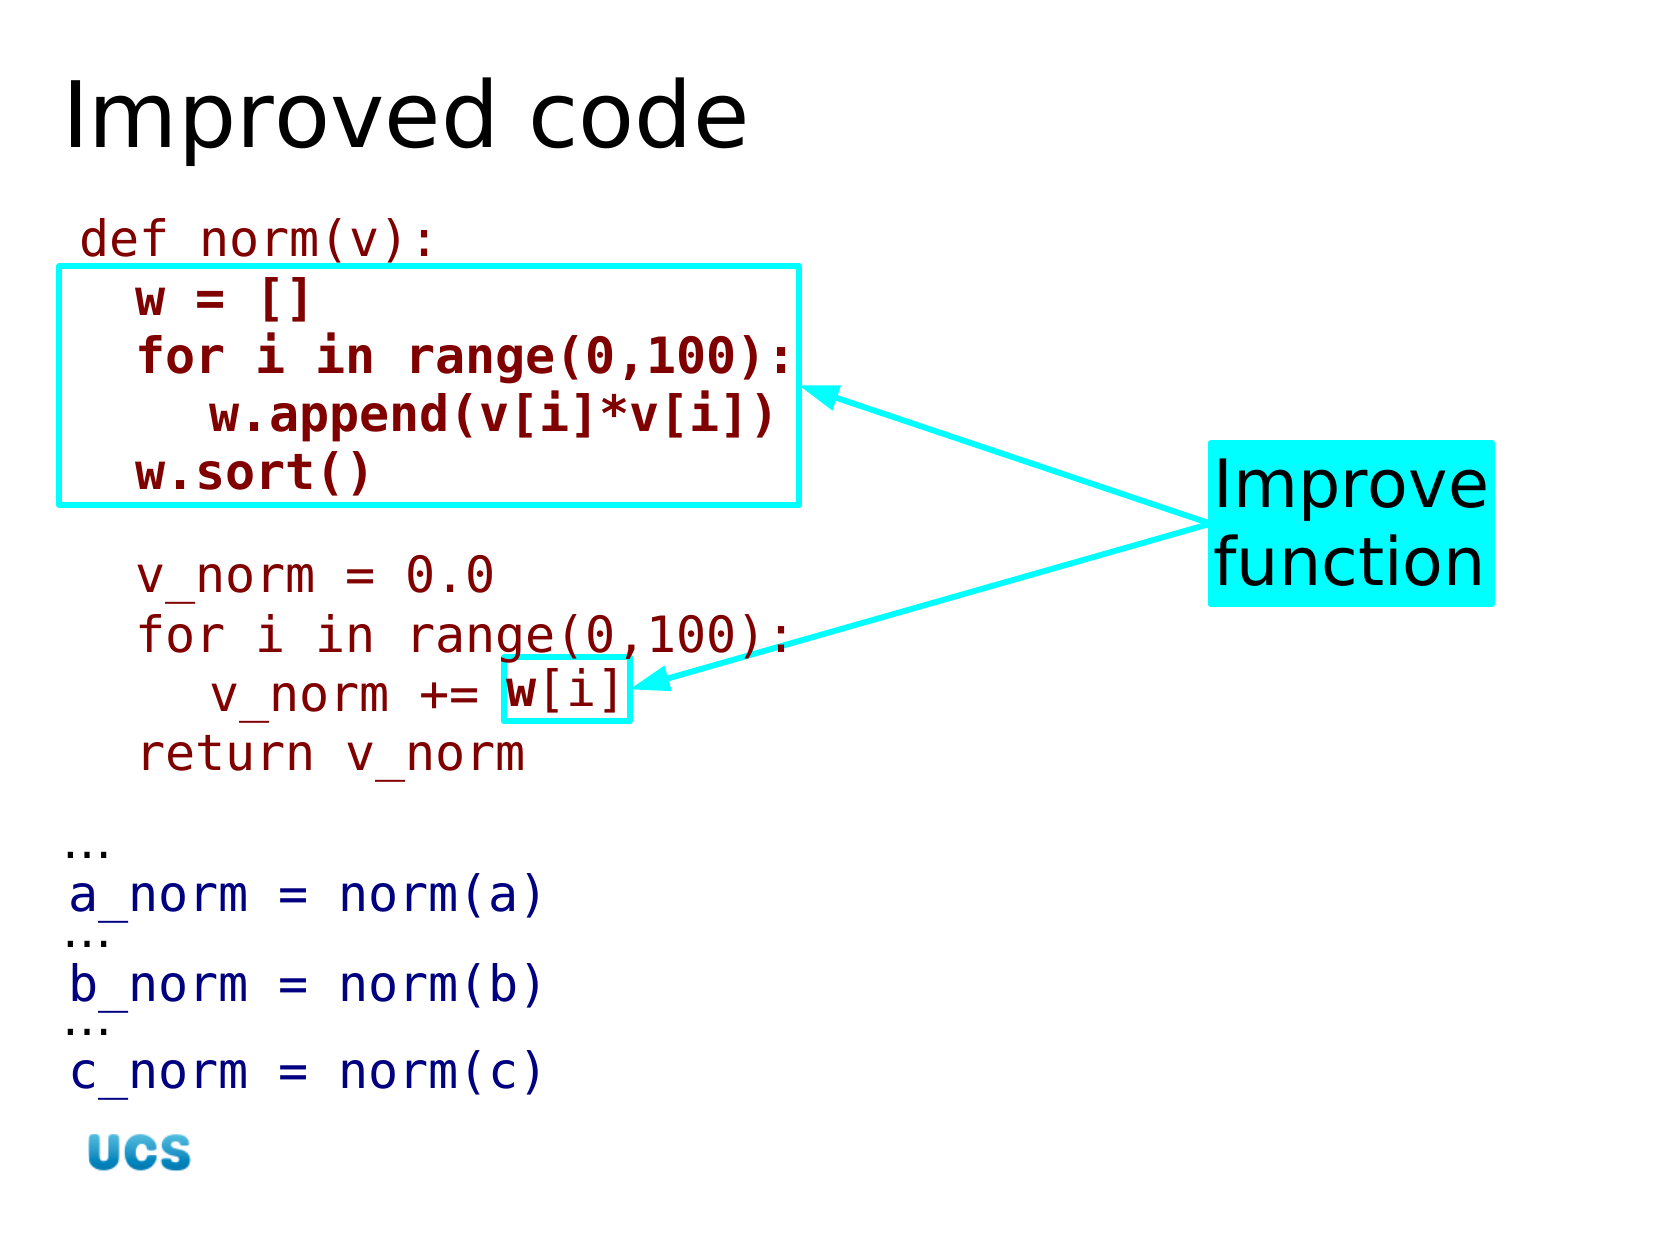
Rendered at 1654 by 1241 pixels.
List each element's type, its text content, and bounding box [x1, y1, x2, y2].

text_box w[i] [503, 667, 630, 722]
text_box return v_norm [59, 720, 529, 785]
text_box … [59, 809, 116, 874]
text_box Improved code [59, 59, 754, 173]
text_box v_norm = 0.0 [59, 543, 499, 602]
text_box def norm(v): [76, 206, 443, 263]
text_box Improve function [1210, 442, 1493, 605]
text_box w = [] for i in range(0,100): w.append(v[i]*v[i]) w.sort() [59, 265, 799, 505]
text_box … [59, 986, 116, 1051]
text_box for i in range(0,100): [59, 602, 799, 667]
text_box … [59, 897, 116, 962]
text_box b_norm = norm(b) [65, 952, 552, 1017]
text_box c_norm = norm(c) [65, 1038, 552, 1104]
picture [88, 1133, 191, 1172]
text_box v_norm += [59, 667, 483, 726]
text_box a_norm = norm(a) [65, 861, 552, 926]
